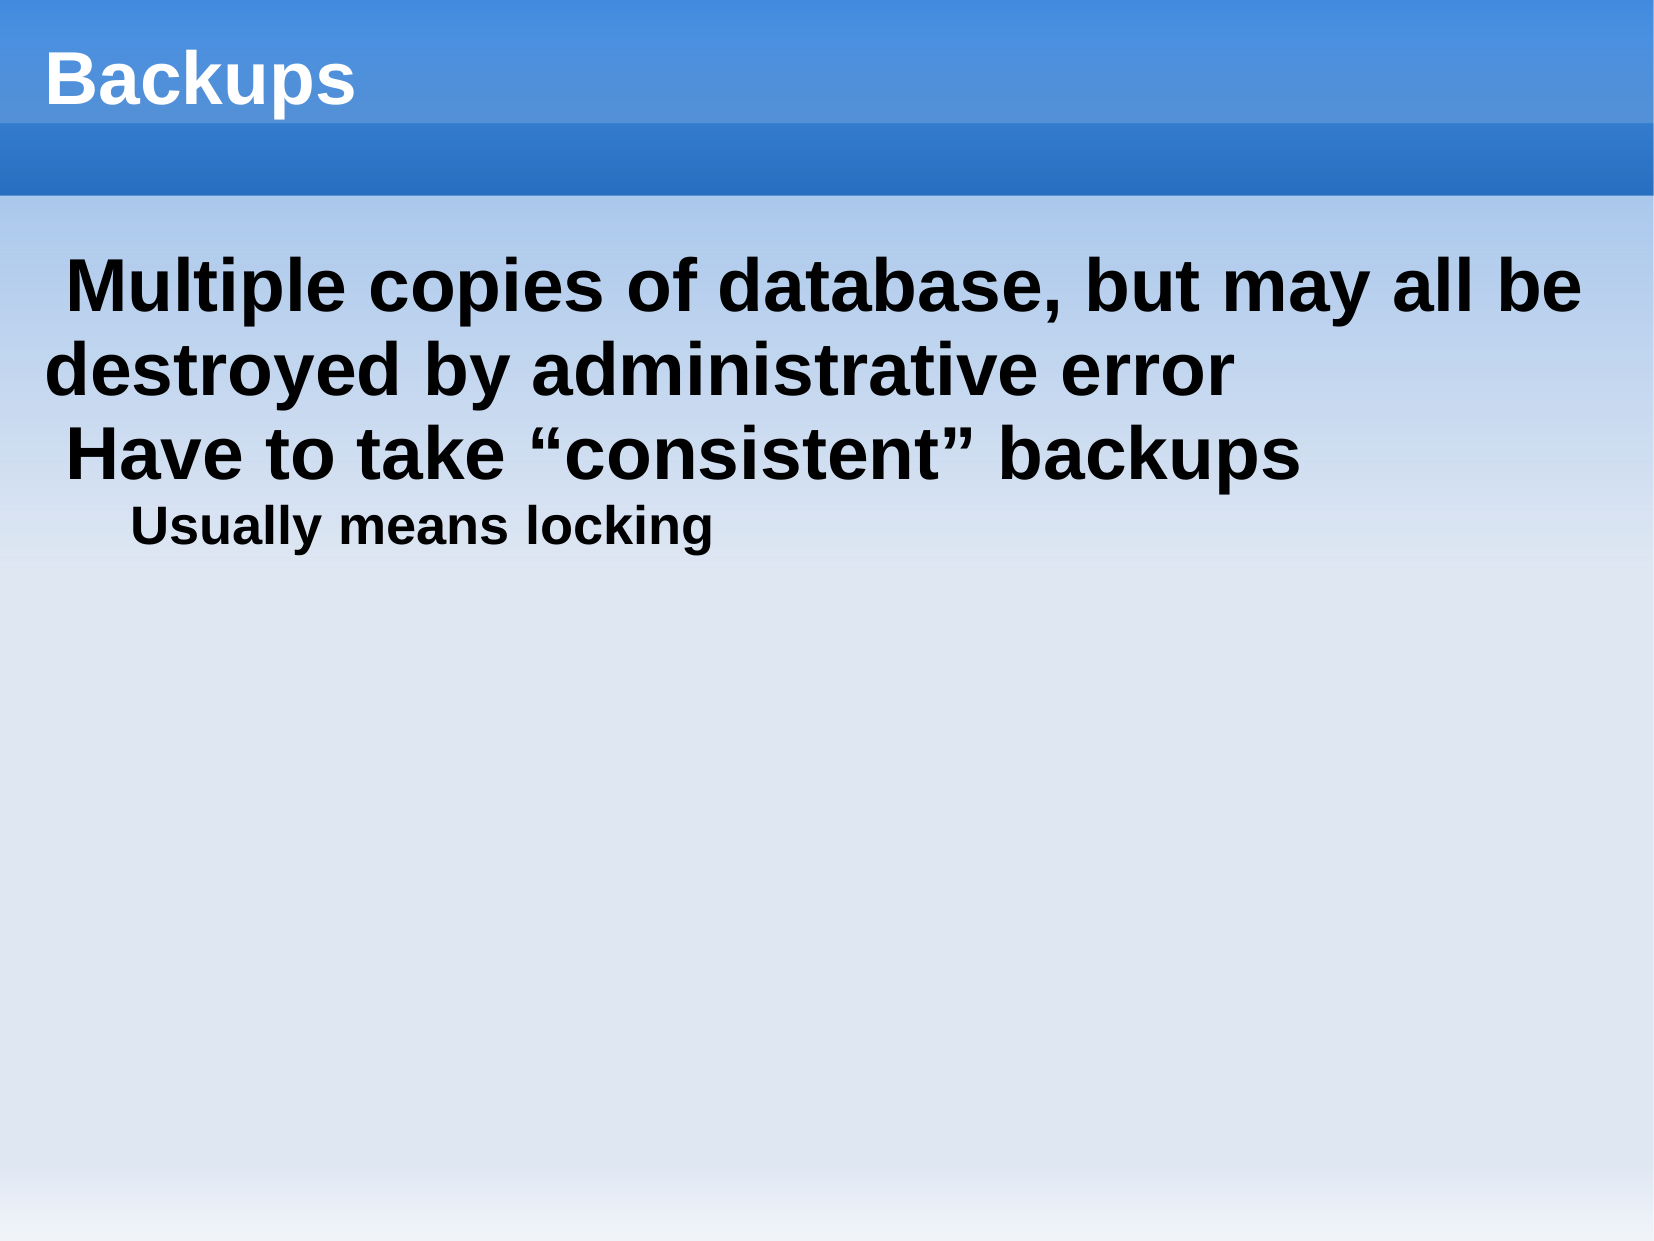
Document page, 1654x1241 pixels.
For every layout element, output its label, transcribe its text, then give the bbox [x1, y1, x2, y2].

picture [0, 0, 1654, 1241]
text_box [570, 235, 1654, 320]
text_box Backups [29, 29, 1625, 158]
text_box Multiple copies of database, but may all be destroyed by administrative error Have to take “consistent” backups Usually means locking [29, 236, 1625, 673]
